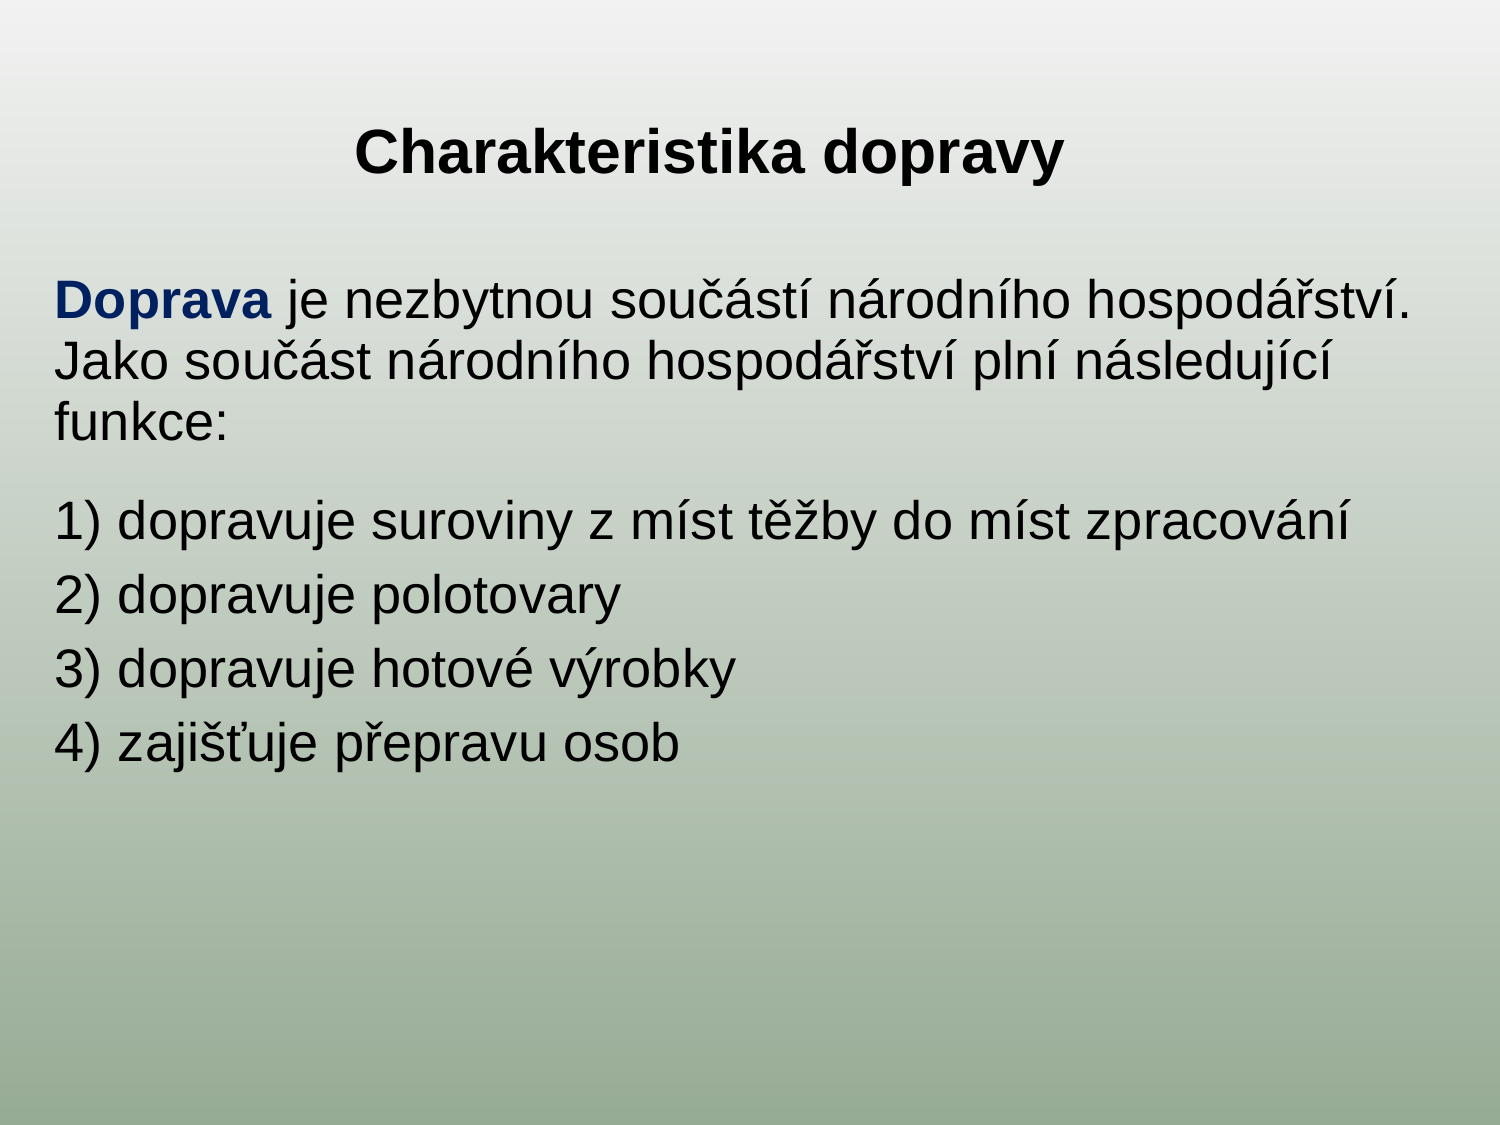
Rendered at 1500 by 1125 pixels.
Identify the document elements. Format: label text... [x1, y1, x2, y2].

list Doprava je nezbytnou součástí národního hospodářství. Jako součást národního hospodářství plní následující funkce: 1) dopravuje suroviny z míst těžby do míst zpracování 2) dopravuje polotovary 3) dopravuje hotové výrobky 4) zajišťuje přepravu osob [39, 262, 1465, 1006]
title Charakteristika dopravy [35, 58, 1386, 247]
